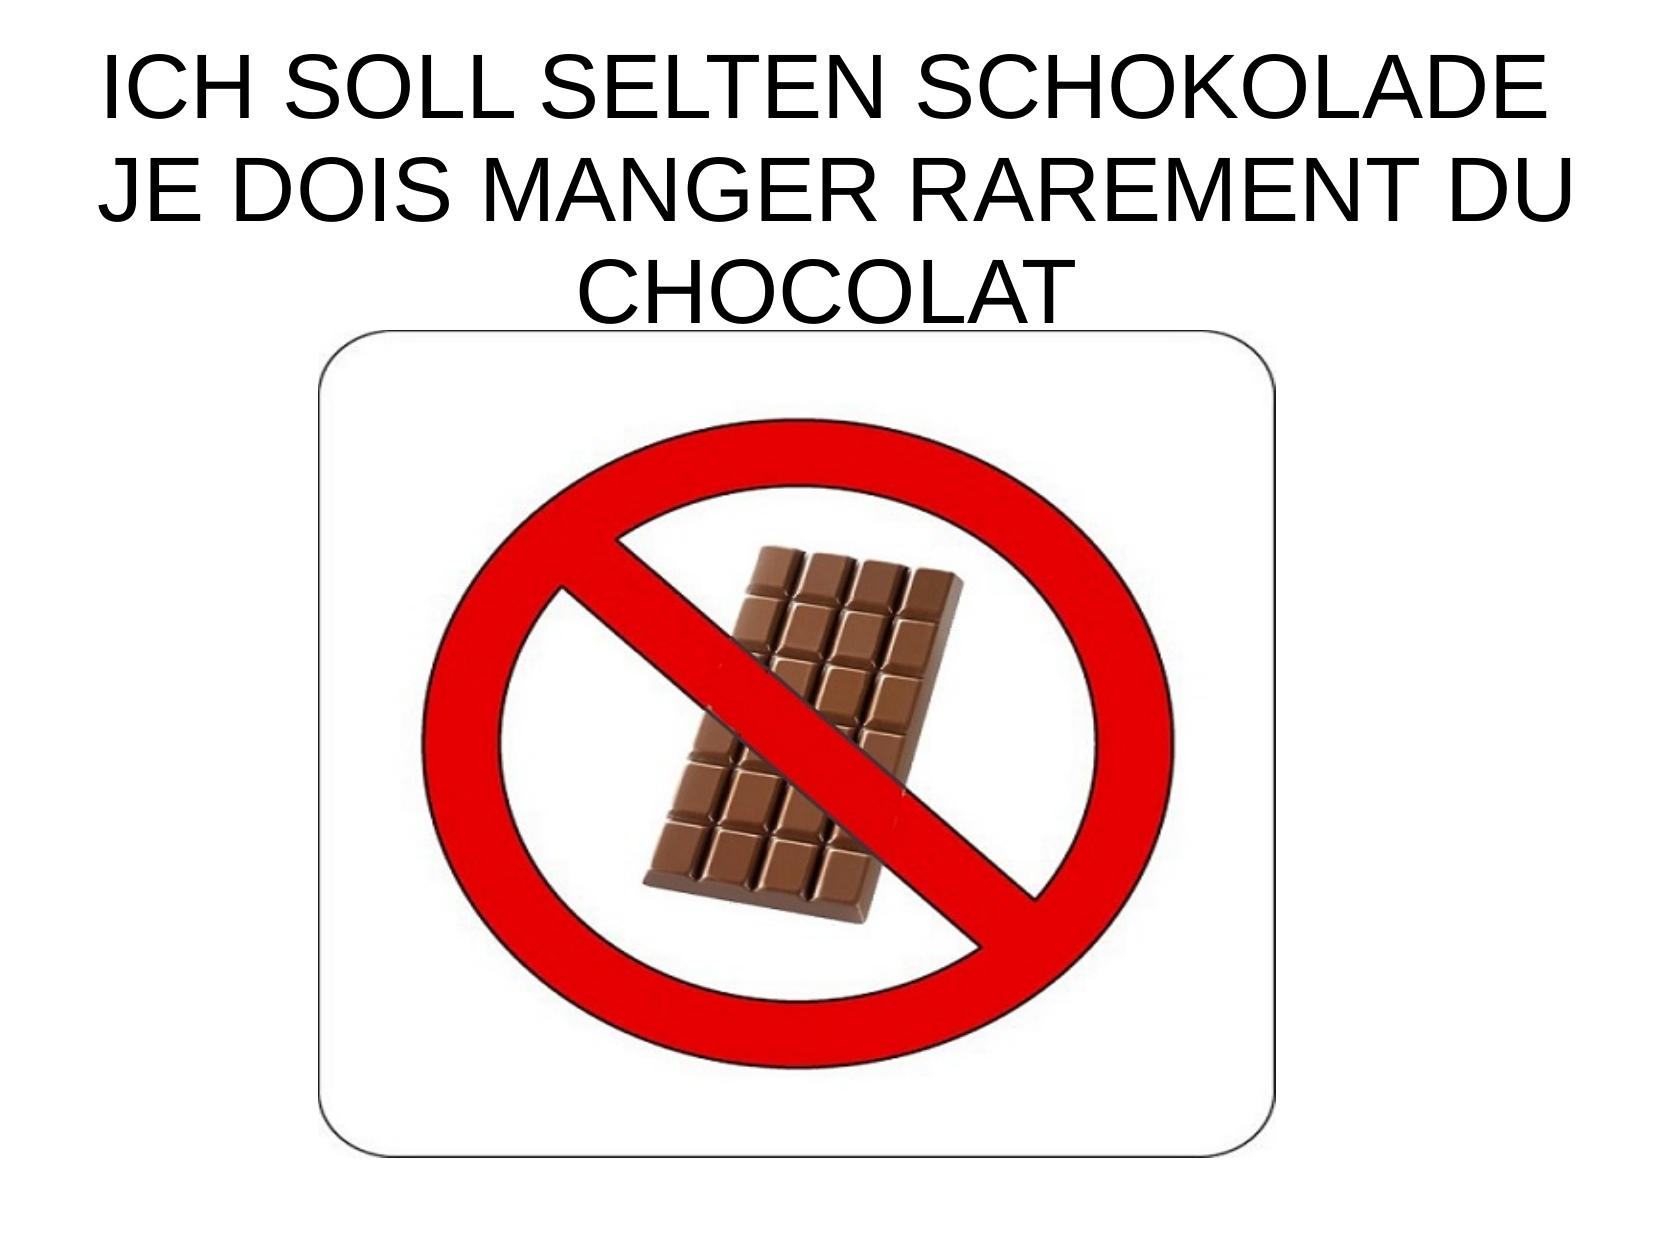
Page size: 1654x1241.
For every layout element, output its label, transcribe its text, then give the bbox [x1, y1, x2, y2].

picture [318, 330, 1276, 1158]
title ICH SOLL SELTEN SCHOKOLADE JE DOIS MANGER RAREMENT DU CHOCOLAT [94, 35, 1583, 344]
